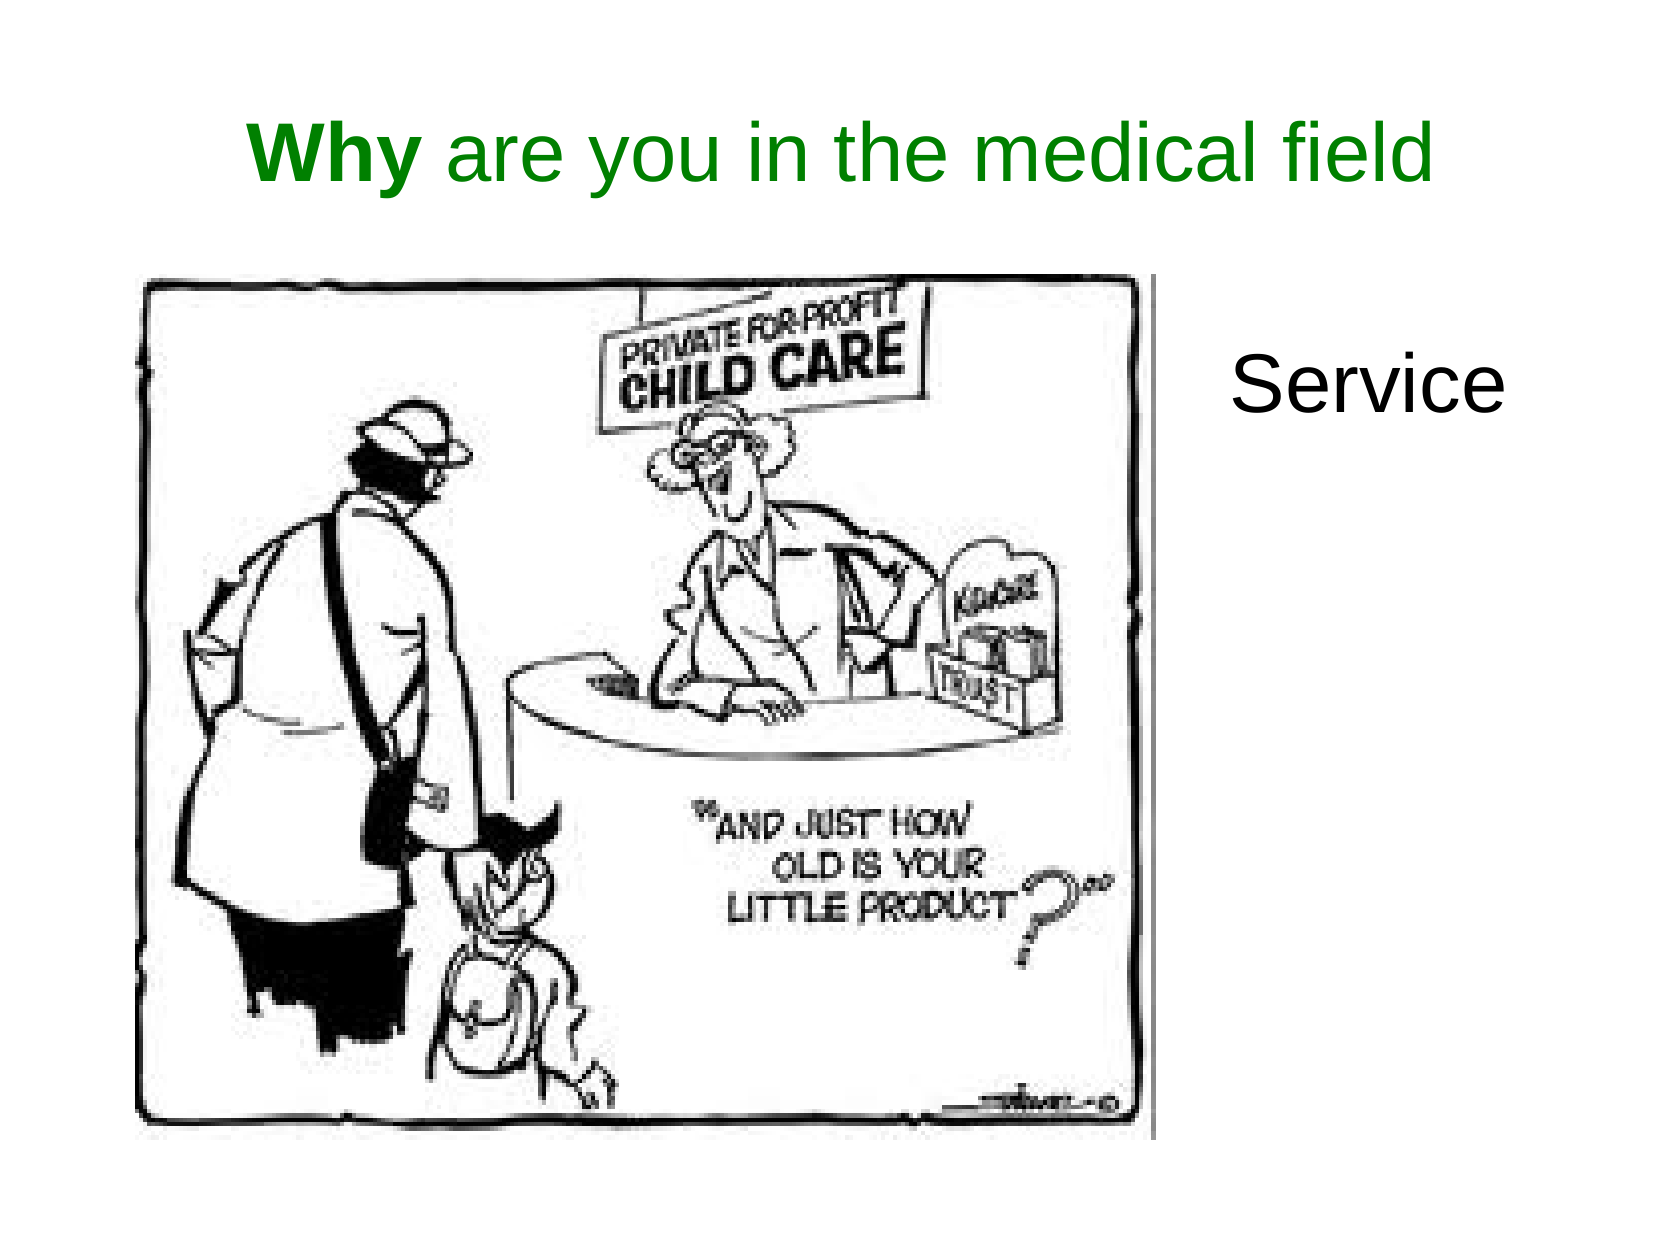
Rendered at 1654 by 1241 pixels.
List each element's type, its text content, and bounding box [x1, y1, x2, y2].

text_box Service [1215, 330, 1561, 438]
title Why are you in the medical field [82, 49, 1571, 257]
picture [135, 274, 1156, 1141]
